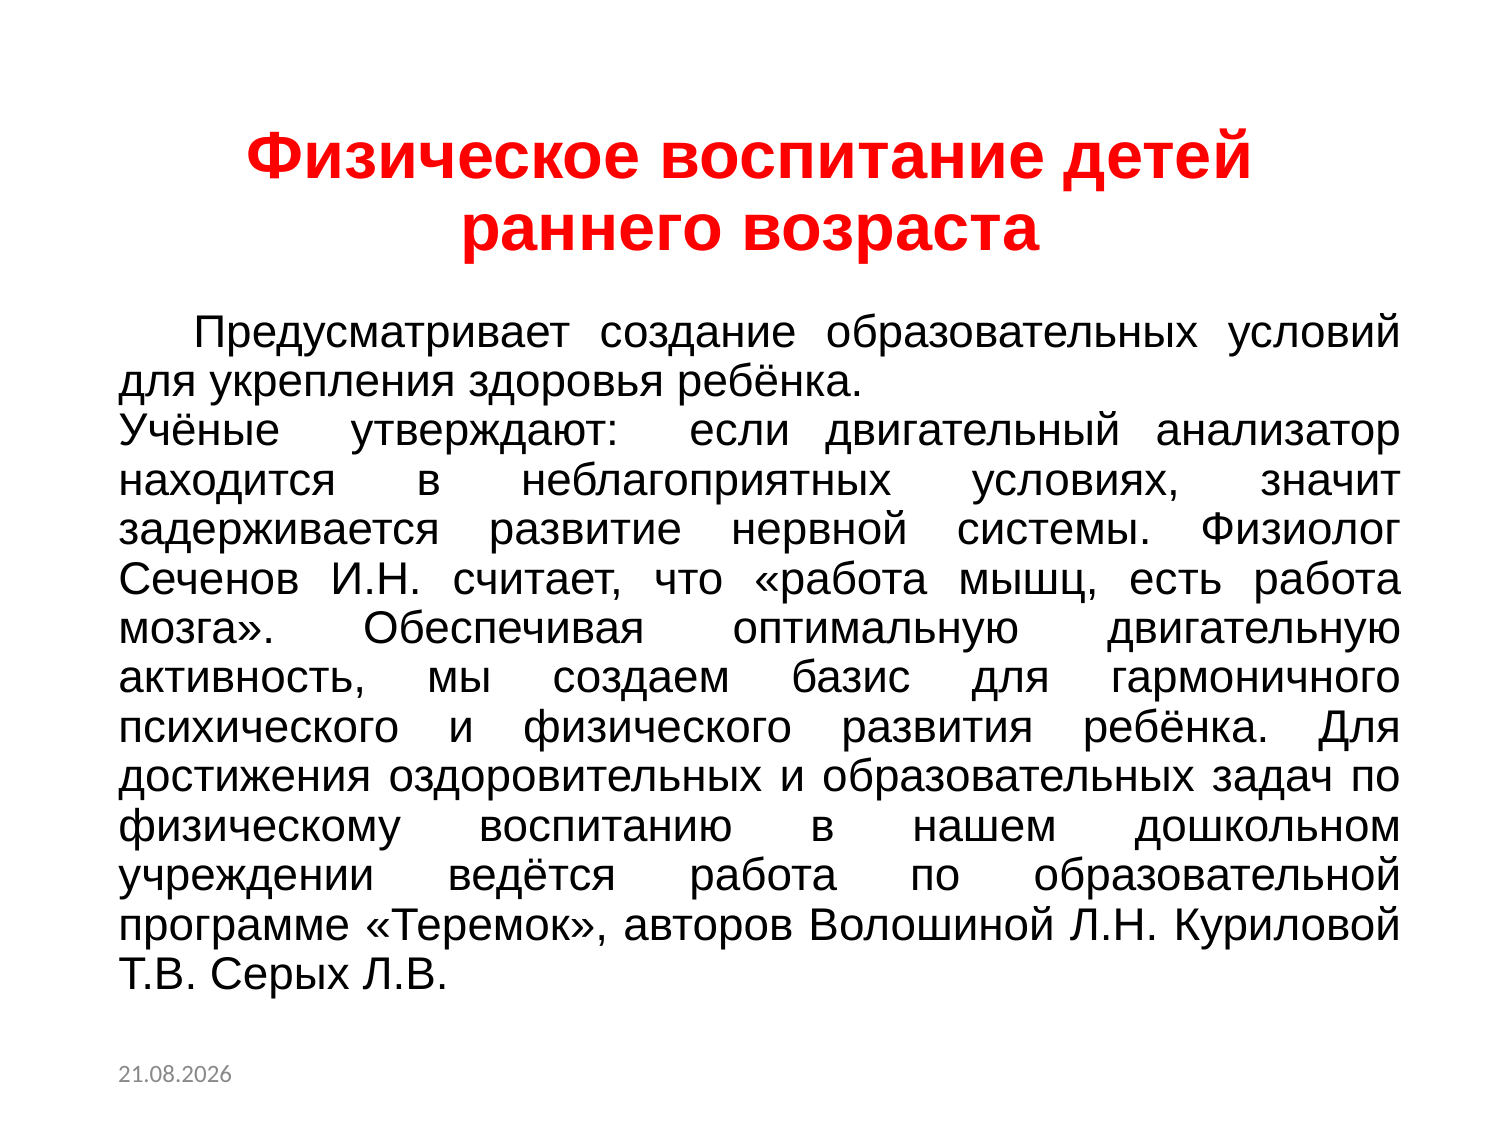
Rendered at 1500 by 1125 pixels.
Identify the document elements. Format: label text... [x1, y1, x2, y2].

title Физическое воспитание детей раннего возраста [187, 57, 1313, 273]
subtitle Предусматривает создание образовательных условий для укрепления здоровья ребёнка. Учёные утверждают: если двигательный анализатор находится в неблагоприятных условиях, значит задерживается развитие нервной системы. Физиолог Сеченов И.Н. считает, что «работа мышц, есть работа мозга». Обеспечивая оптимальную двигательную активность, мы создаем базис для гармоничного психического и физического развития ребёнка. Для достижения оздоровительных и образовательных задач по физическому воспитанию в нашем дошкольном учреждении ведётся работа по образовательной программе «Теремок», авторов Волошиной Л.Н. Куриловой Т.В. Серых Л.В. [103, 299, 1418, 1027]
text_box 19.10.2022 [103, 1042, 441, 1103]
